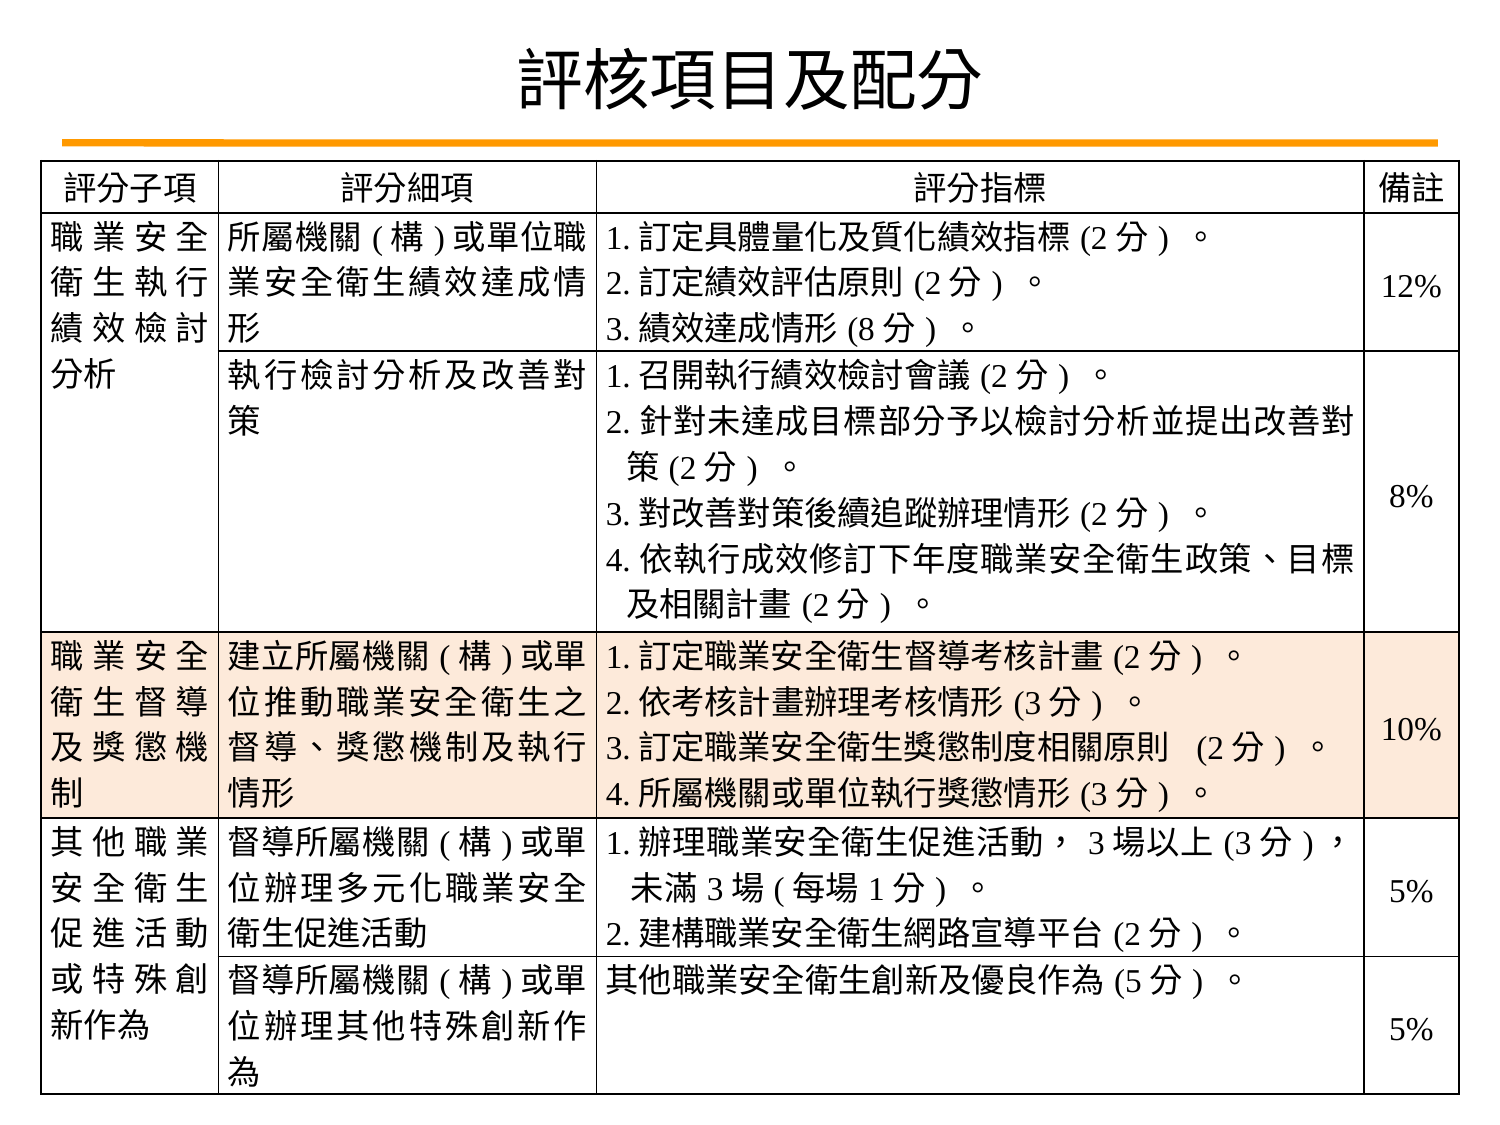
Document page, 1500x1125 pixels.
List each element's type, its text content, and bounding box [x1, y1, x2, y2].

table_cell 8% [1365, 352, 1458, 631]
table_cell 5% [1365, 819, 1458, 956]
table_header 備註 [1365, 162, 1458, 212]
table_cell 建立所屬機關(構)或單位推動職業安全衛生之督導、獎懲機制及執行情形 [219, 633, 596, 817]
table_cell 其他職業安全衛生創新及優良作為(5分) 。 [597, 957, 1363, 1093]
table_header 評分細項 [219, 162, 596, 212]
table_cell 職業安全衛生督導及獎懲機制 [42, 633, 218, 817]
table_cell 1.訂定具體量化及質化績效指標(2分) 。 2.訂定績效評估原則(2分) 。 3.績效達成情形(8分) 。 [597, 214, 1363, 350]
table_cell 1.召開執行績效檢討會議(2分) 。 2.針對未達成目標部分予以檢討分析並提出改善對策(2分) 。 3.對改善對策後續追蹤辦理情形(2分) 。 4.依執行成效修訂下年度職業安全衛生政策、目標及相關計畫(2分) 。 [597, 352, 1363, 631]
table_cell 10% [1365, 633, 1458, 817]
table_header 評分子項 [42, 162, 218, 212]
table_cell 其他職業安全衛生促進活動或特殊創新作為 [42, 819, 218, 1093]
table_cell 1.辦理職業安全衛生促進活動，3場以上(3分)，未滿3場(每場1分) 。 2.建構職業安全衛生網路宣導平台(2分) 。 [597, 819, 1363, 956]
table_cell 執行檢討分析及改善對策 [219, 352, 596, 631]
table_cell 12% [1365, 214, 1458, 350]
title 評核項目及配分 [75, 19, 1425, 133]
table_cell 所屬機關(構)或單位職業安全衛生績效達成情形 [219, 214, 596, 350]
table_cell 督導所屬機關(構)或單位辦理其他特殊創新作為 [219, 957, 596, 1093]
table_cell 督導所屬機關(構)或單位辦理多元化職業安全衛生促進活動 [219, 819, 596, 956]
table_cell 職業安全衛生執行績效檢討分析 [42, 214, 218, 631]
table_cell 1.訂定職業安全衛生督導考核計畫(2分) 。 2.依考核計畫辦理考核情形(3分) 。 3.訂定職業安全衛生獎懲制度相關原則 (2分) 。 4.所屬機關或單位執行獎懲情形(3分) 。 [597, 633, 1363, 817]
table_header 評分指標 [597, 162, 1363, 212]
table_cell 5% [1365, 957, 1458, 1093]
